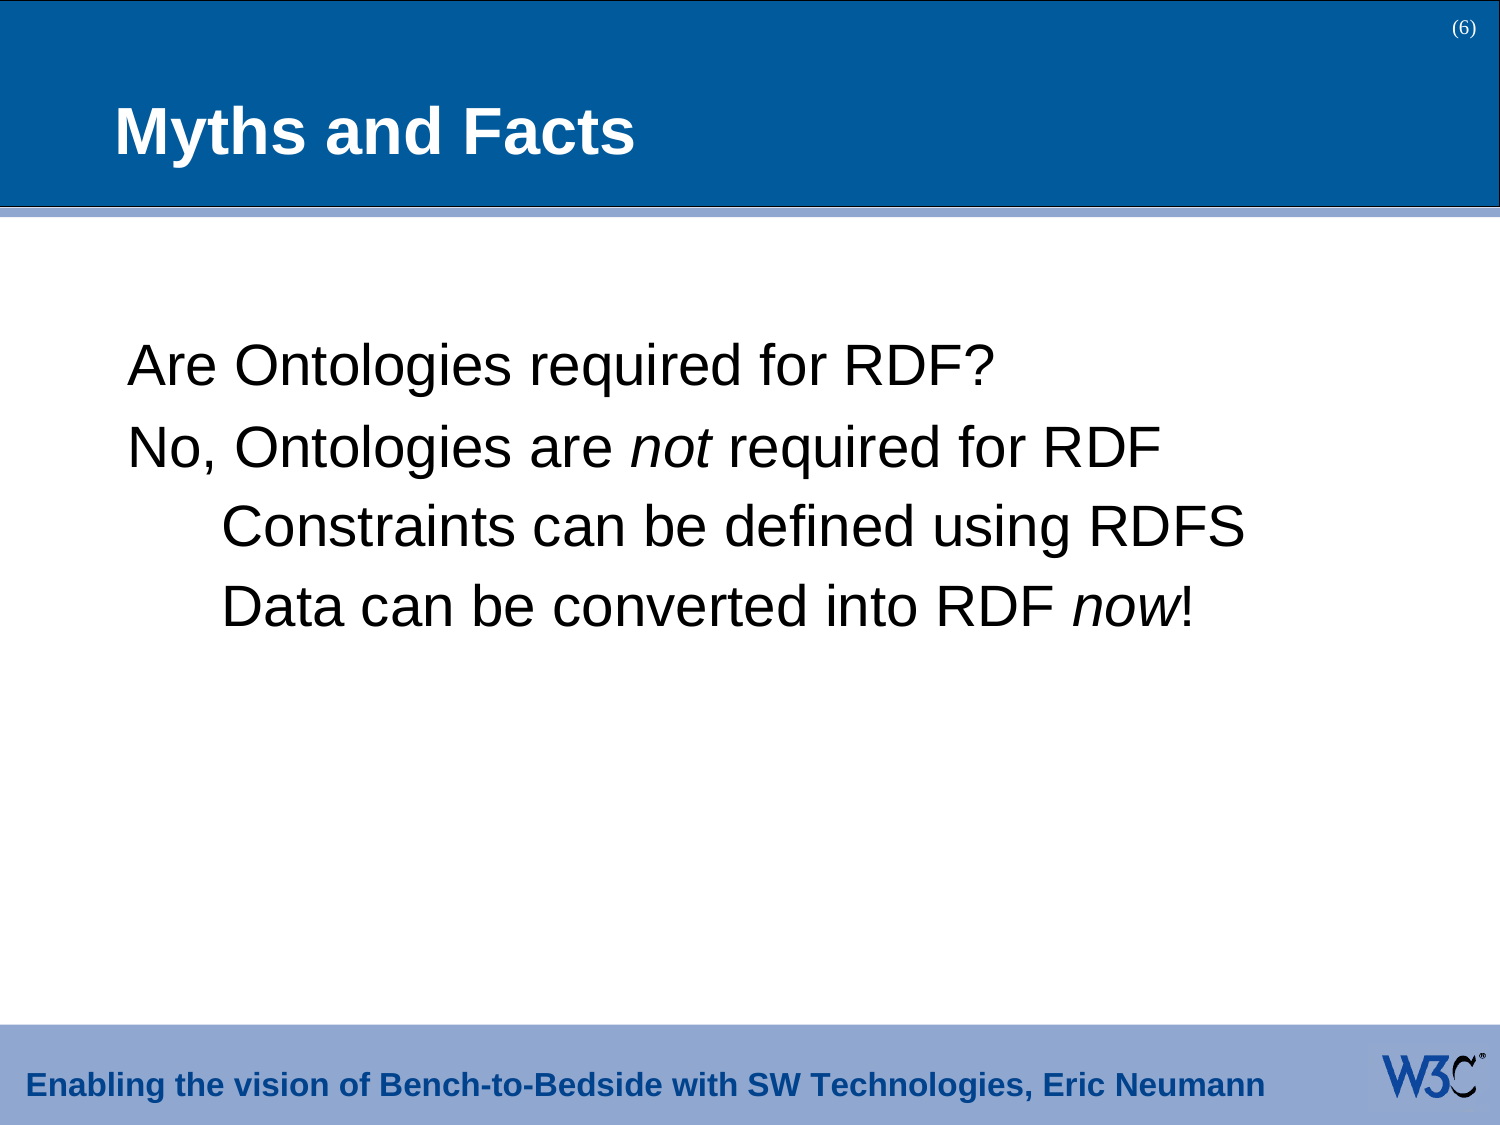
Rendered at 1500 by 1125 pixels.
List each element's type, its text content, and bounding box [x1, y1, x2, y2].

title Myths and Facts [99, 37, 1375, 225]
picture [1368, 1043, 1489, 1112]
list Are Ontologies required for RDF? No, Ontologies are not required for RDF Constraints can be defined using RDFS Data can be converted into RDF now! [112, 324, 1388, 1001]
